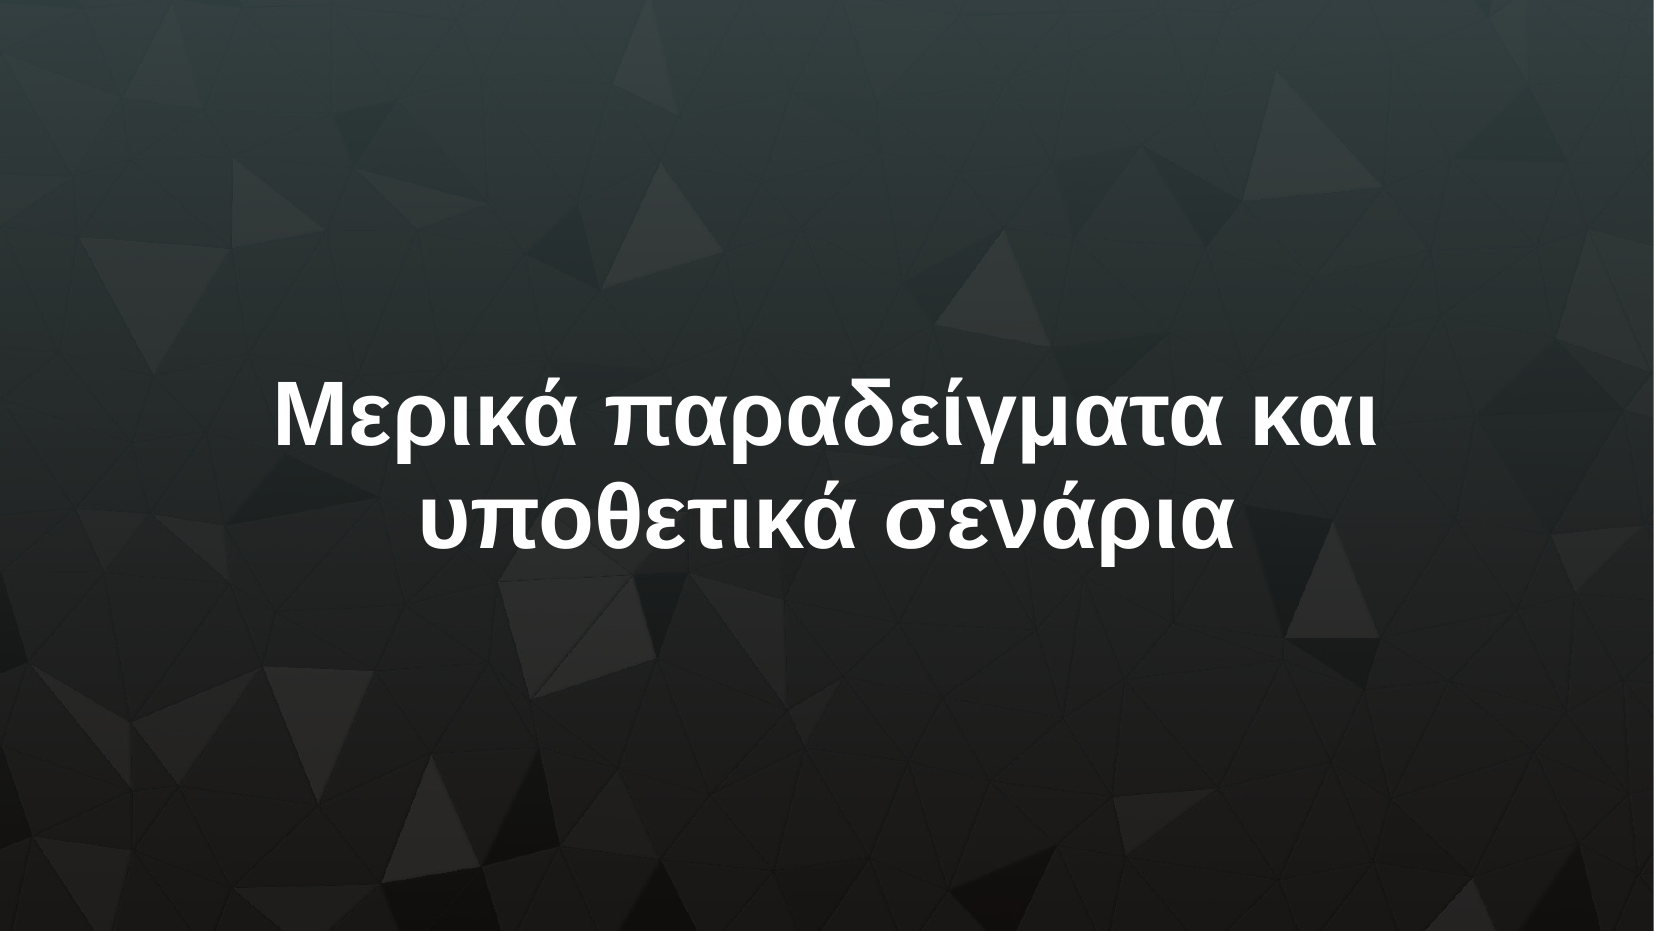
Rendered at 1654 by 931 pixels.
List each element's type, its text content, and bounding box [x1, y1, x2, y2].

title Μερικά παραδείγματα και υποθετικά σενάρια [82, 362, 1571, 568]
picture [0, 0, 1654, 931]
